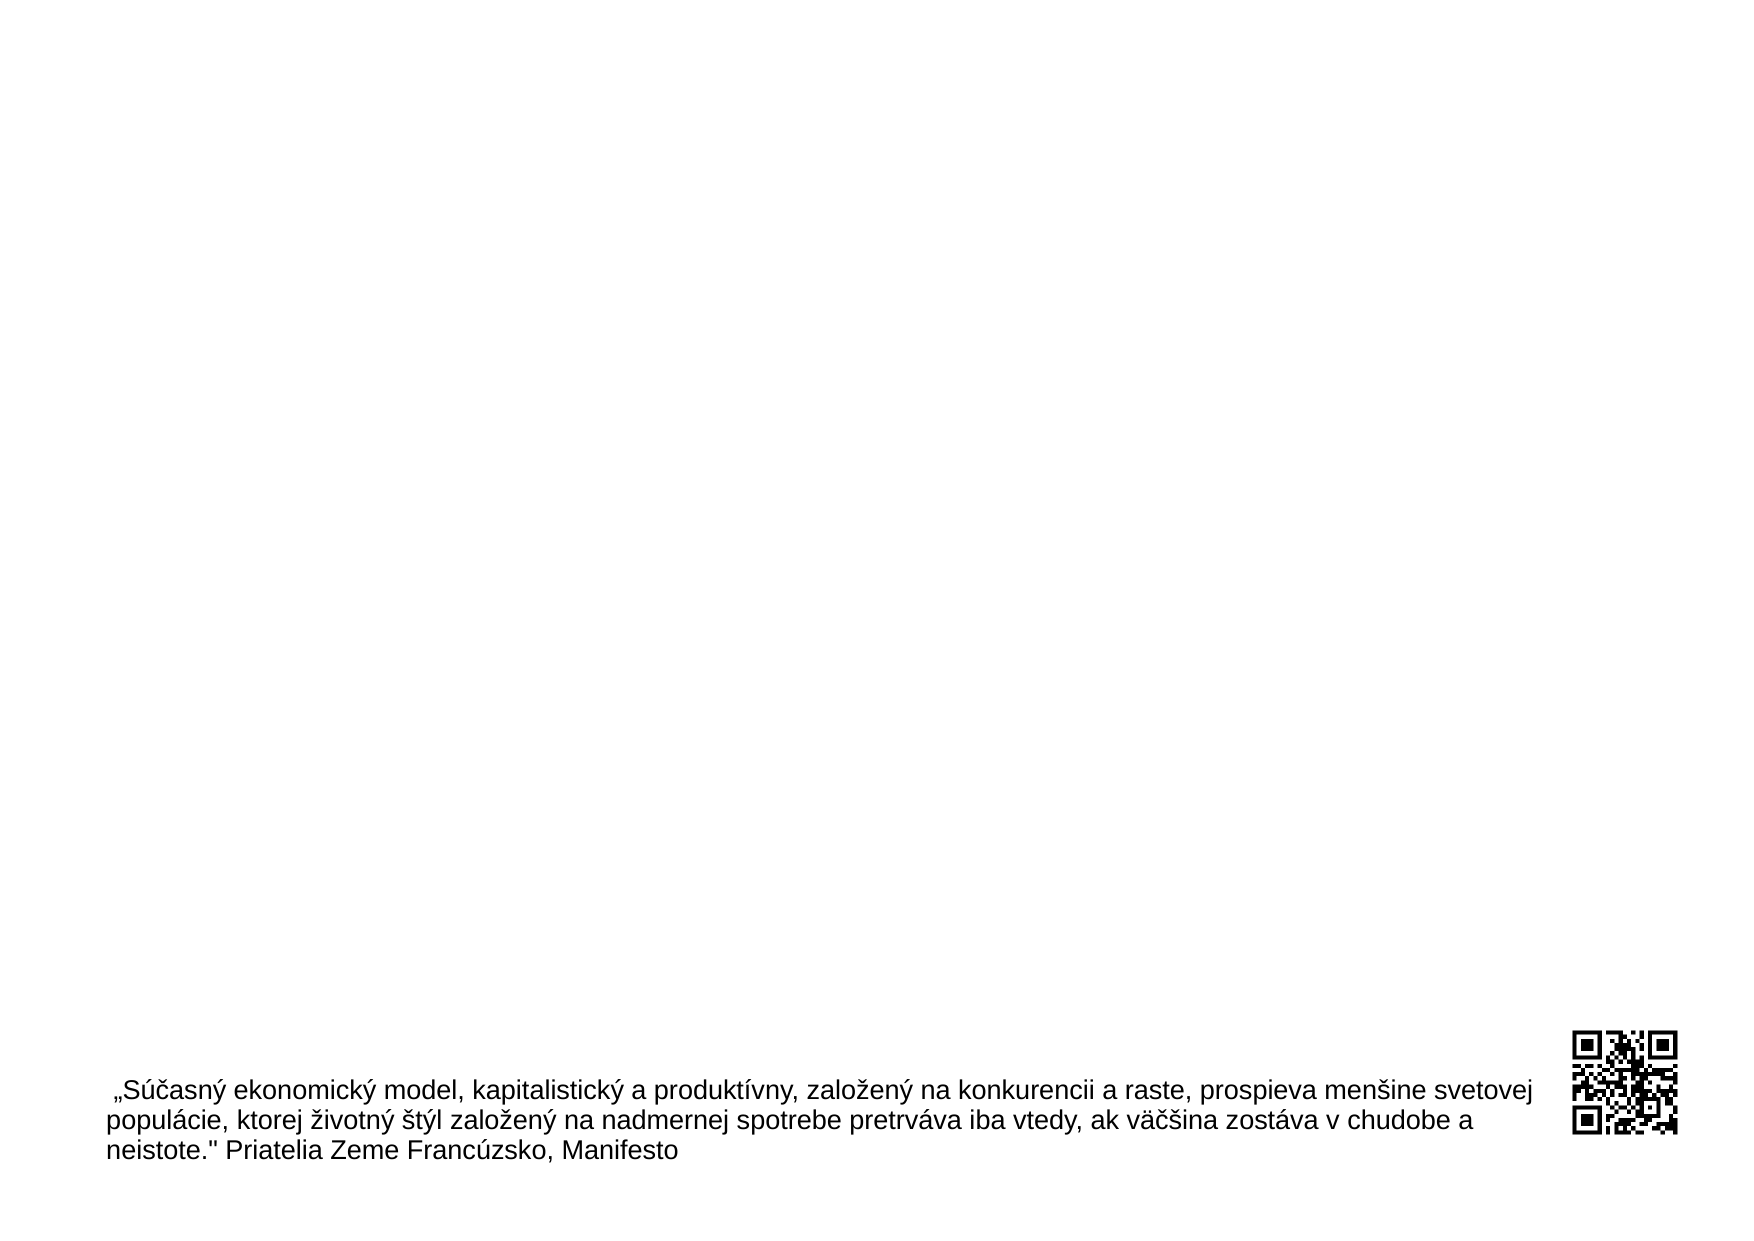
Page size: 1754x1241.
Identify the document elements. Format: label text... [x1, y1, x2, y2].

title „Súčasný ekonomický model, kapitalistický a produktívny, založený na konkurencii a raste, prospieva menšine svetovej populácie, ktorej životný štýl založený na nadmernej spotrebe pretrváva iba vtedy, ak väčšina zostáva v chudobe a neistote." Priatelia Zeme Francúzsko, Manifesto [106, 1051, 1579, 1166]
picture [1565, 1023, 1685, 1142]
